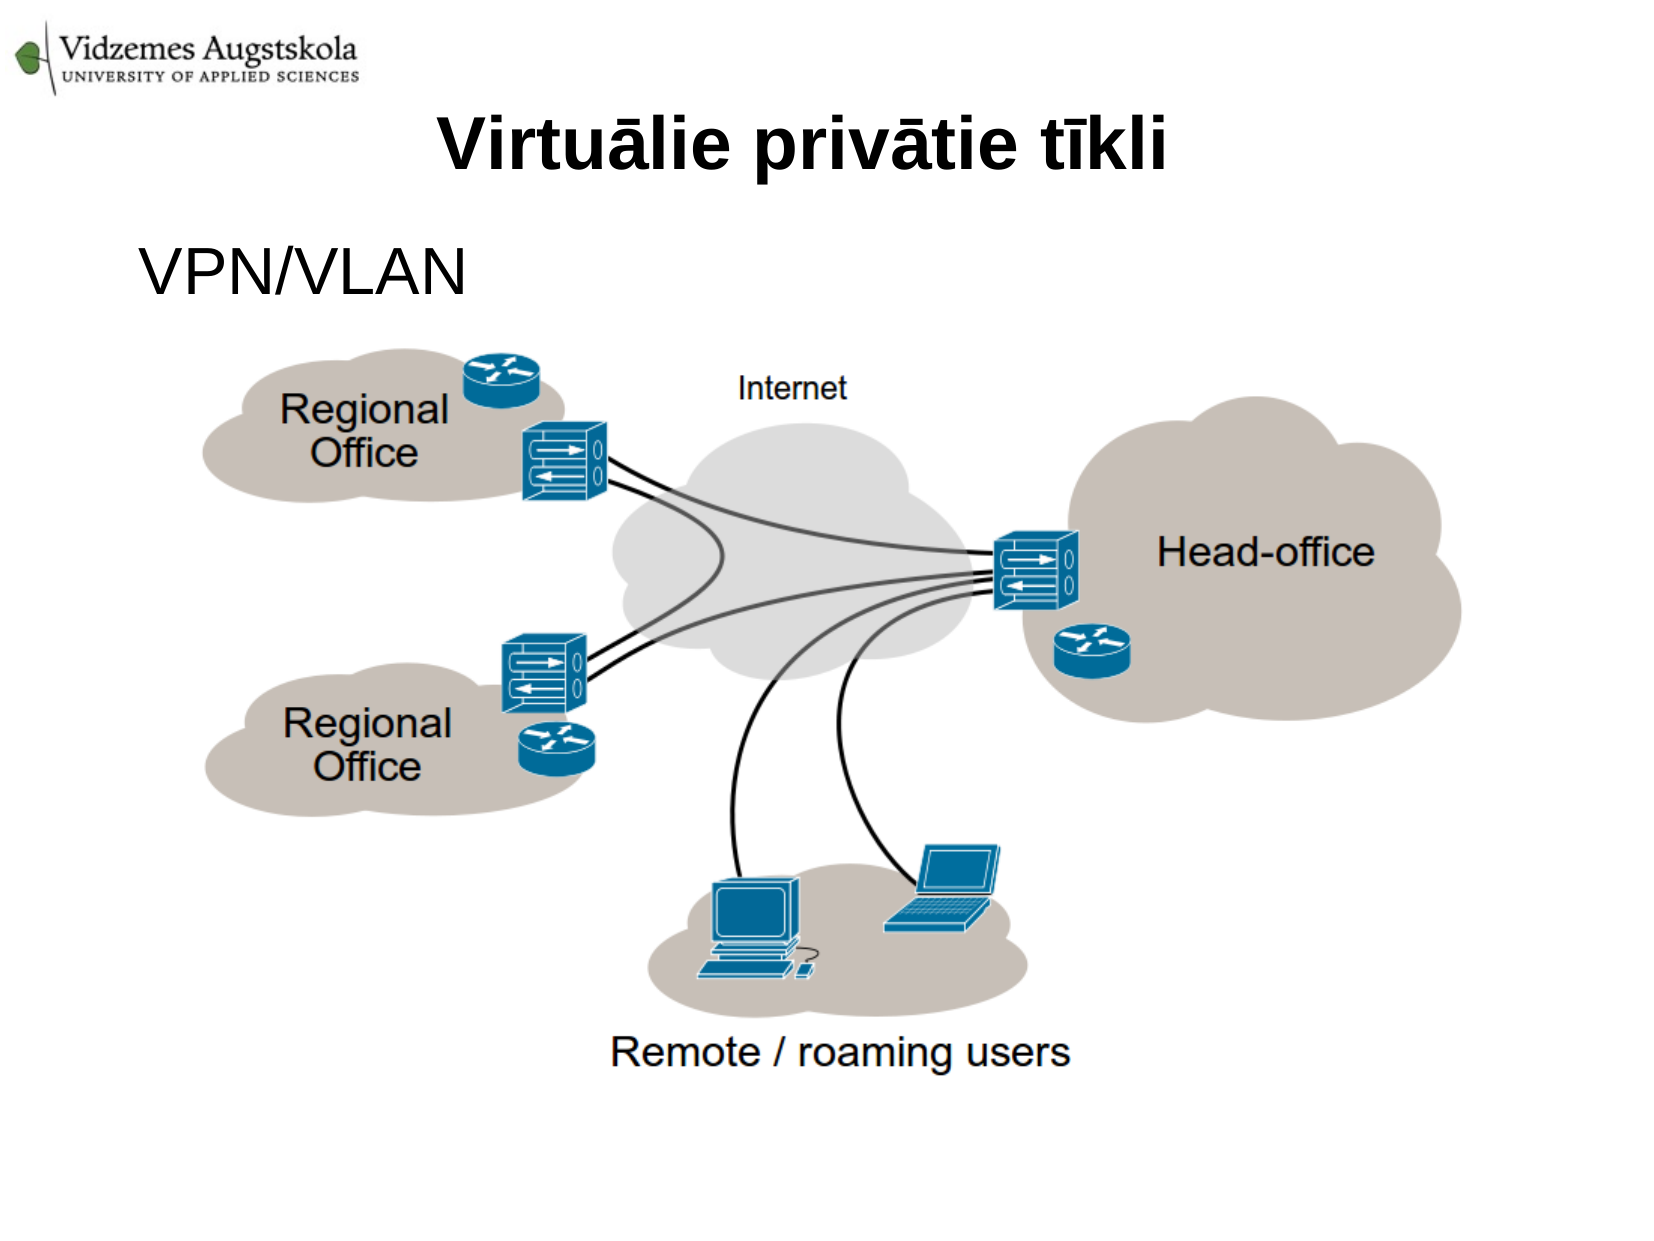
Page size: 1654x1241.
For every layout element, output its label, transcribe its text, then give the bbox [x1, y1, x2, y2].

picture [173, 305, 1484, 1104]
picture [5, 2, 368, 113]
title Virtuālie privātie tīkli [94, 103, 1512, 188]
list VPN/VLAN [82, 236, 1569, 1107]
